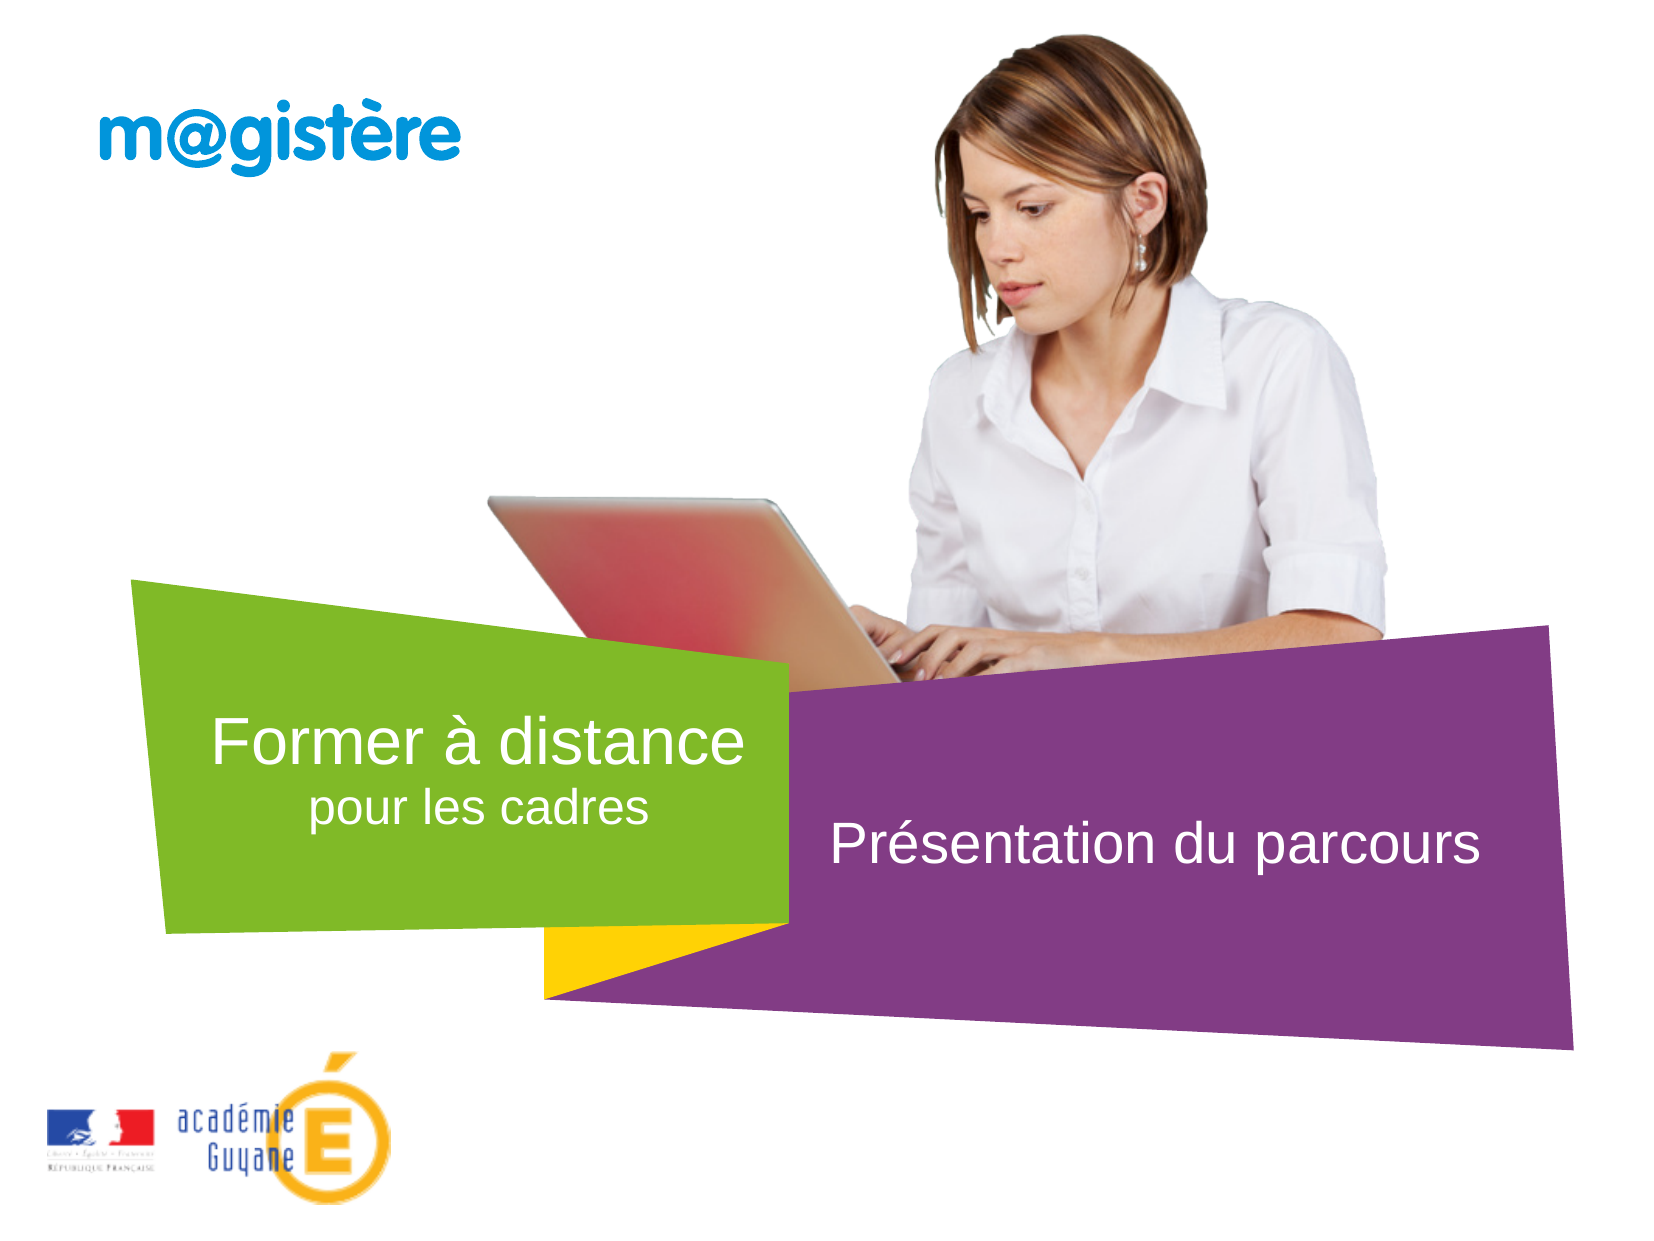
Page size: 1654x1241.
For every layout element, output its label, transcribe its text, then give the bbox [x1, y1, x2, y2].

picture [243, 128, 259, 149]
picture [47, 0, 1654, 1205]
text_box Former à distance pour les cadres [165, 696, 793, 843]
text_box Présentation du parcours [814, 803, 1572, 901]
